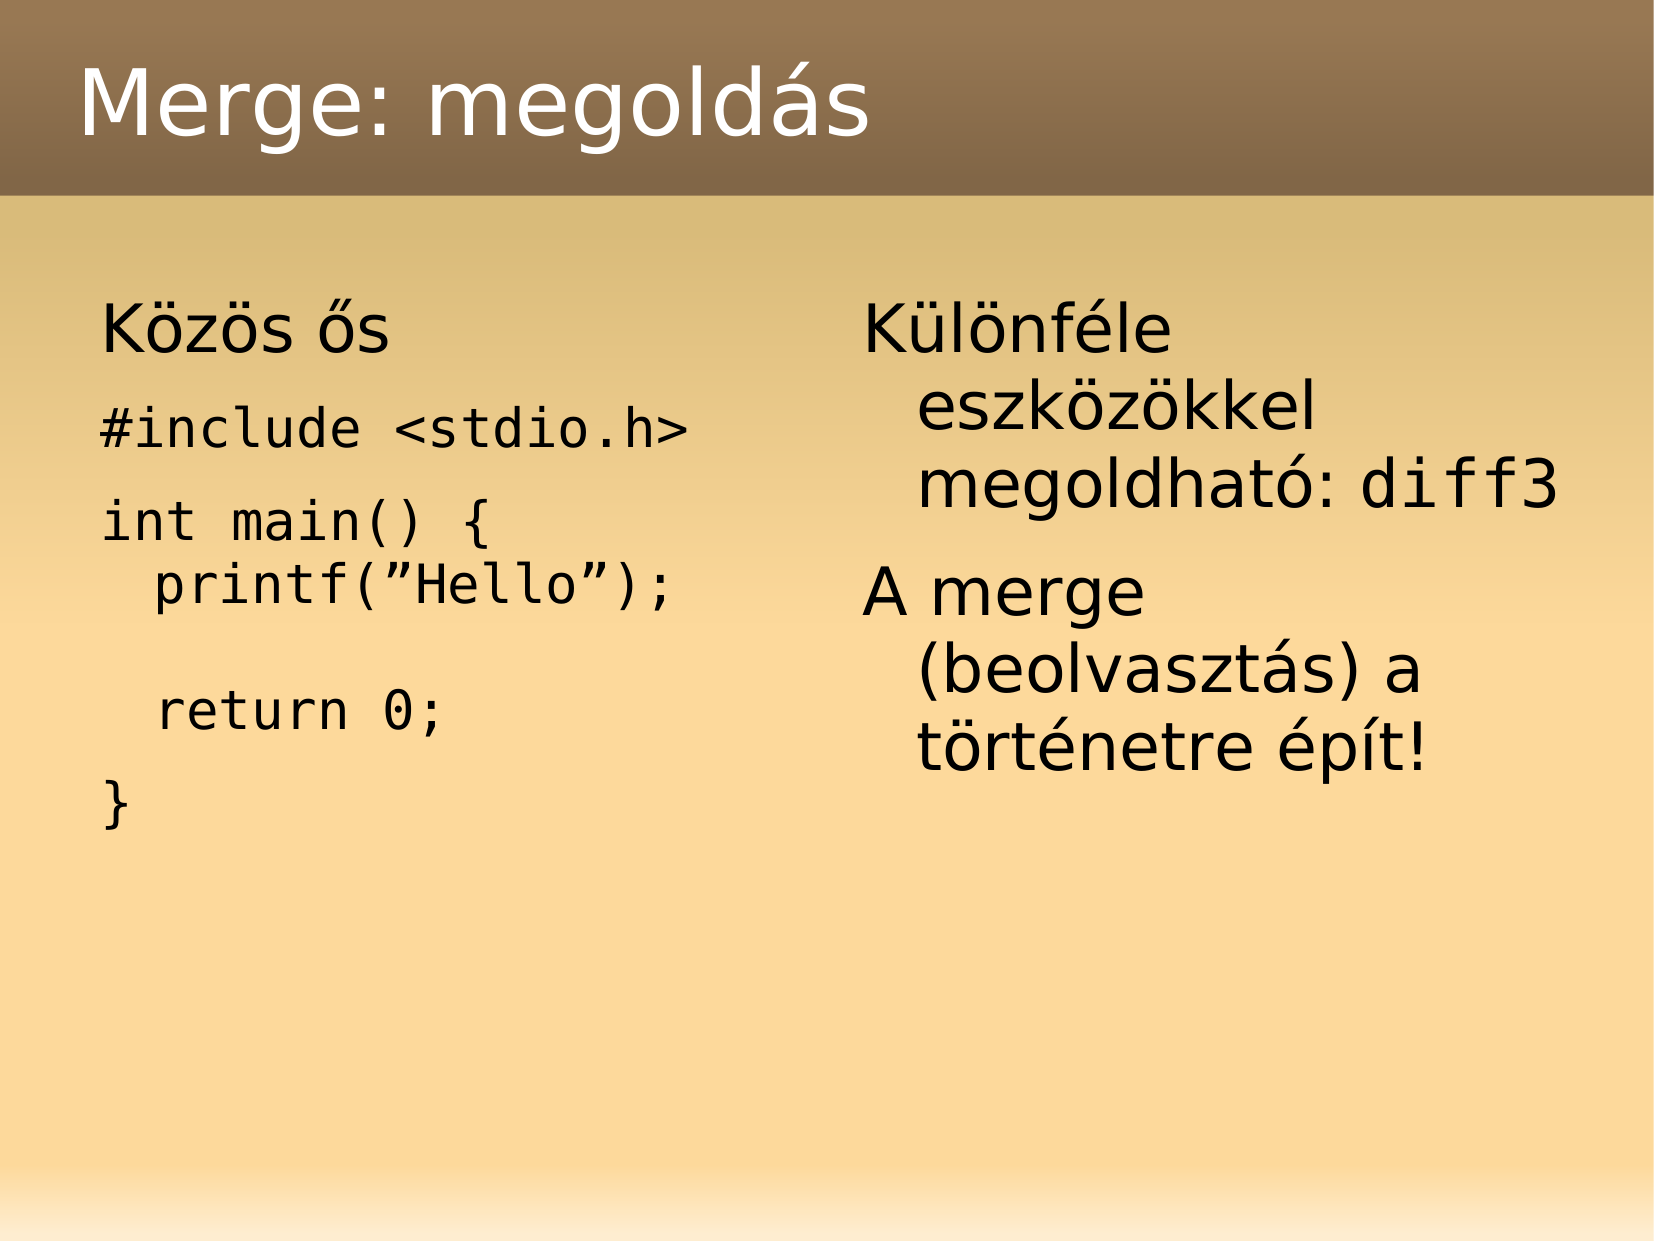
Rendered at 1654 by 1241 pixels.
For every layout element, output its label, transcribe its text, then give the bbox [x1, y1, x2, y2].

list Közös ős #include <stdio.h> int main() { printf(”Hello”); return 0; } [82, 290, 809, 1109]
list Különféle eszközökkel megoldható: diff3 A merge (beolvasztás) a történetre épít! [845, 290, 1572, 1094]
title Merge: megoldás [76, 0, 1565, 208]
picture [0, 0, 1654, 1241]
